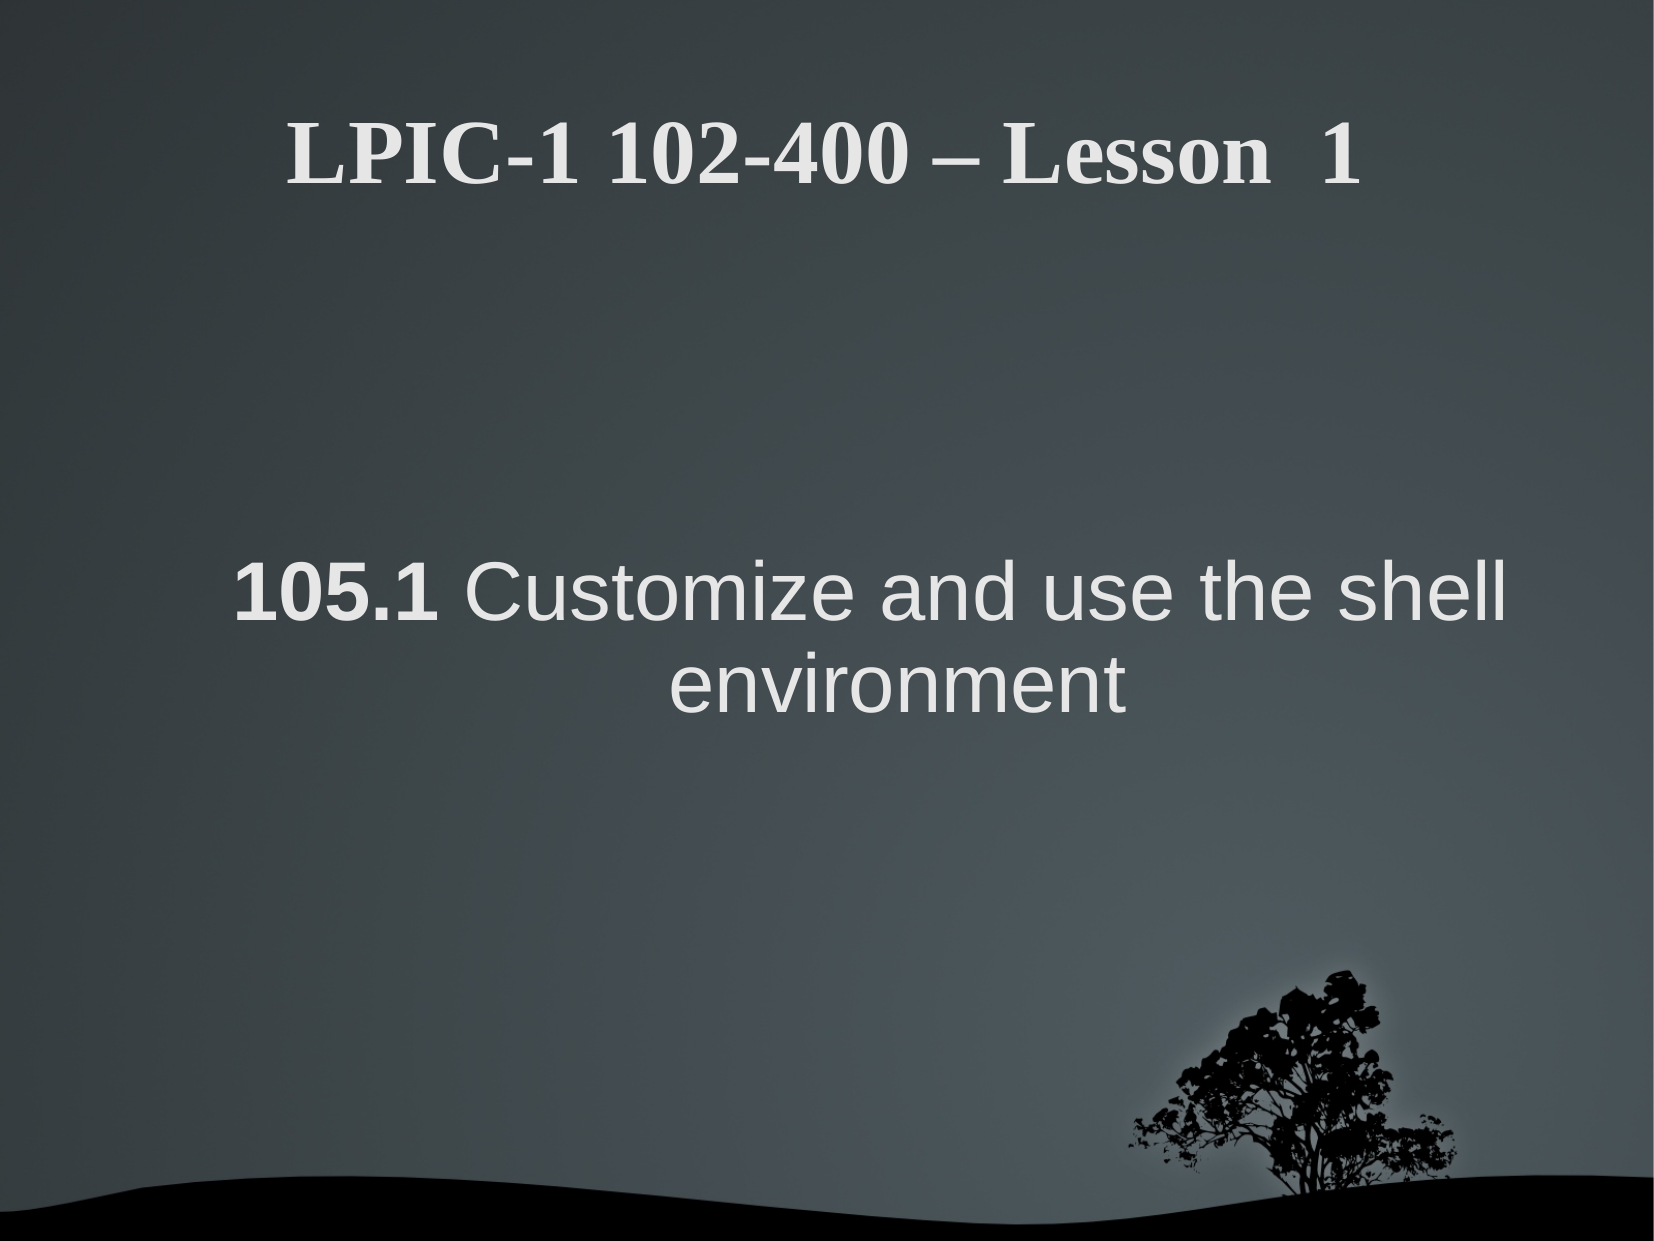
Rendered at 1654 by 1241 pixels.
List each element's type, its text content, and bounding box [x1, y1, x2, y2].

list 105.1 Customize and use the shell environment [82, 290, 1571, 1109]
title LPIC-1 102-400 – Lesson 1 [82, 49, 1571, 257]
picture [0, 0, 1654, 1241]
